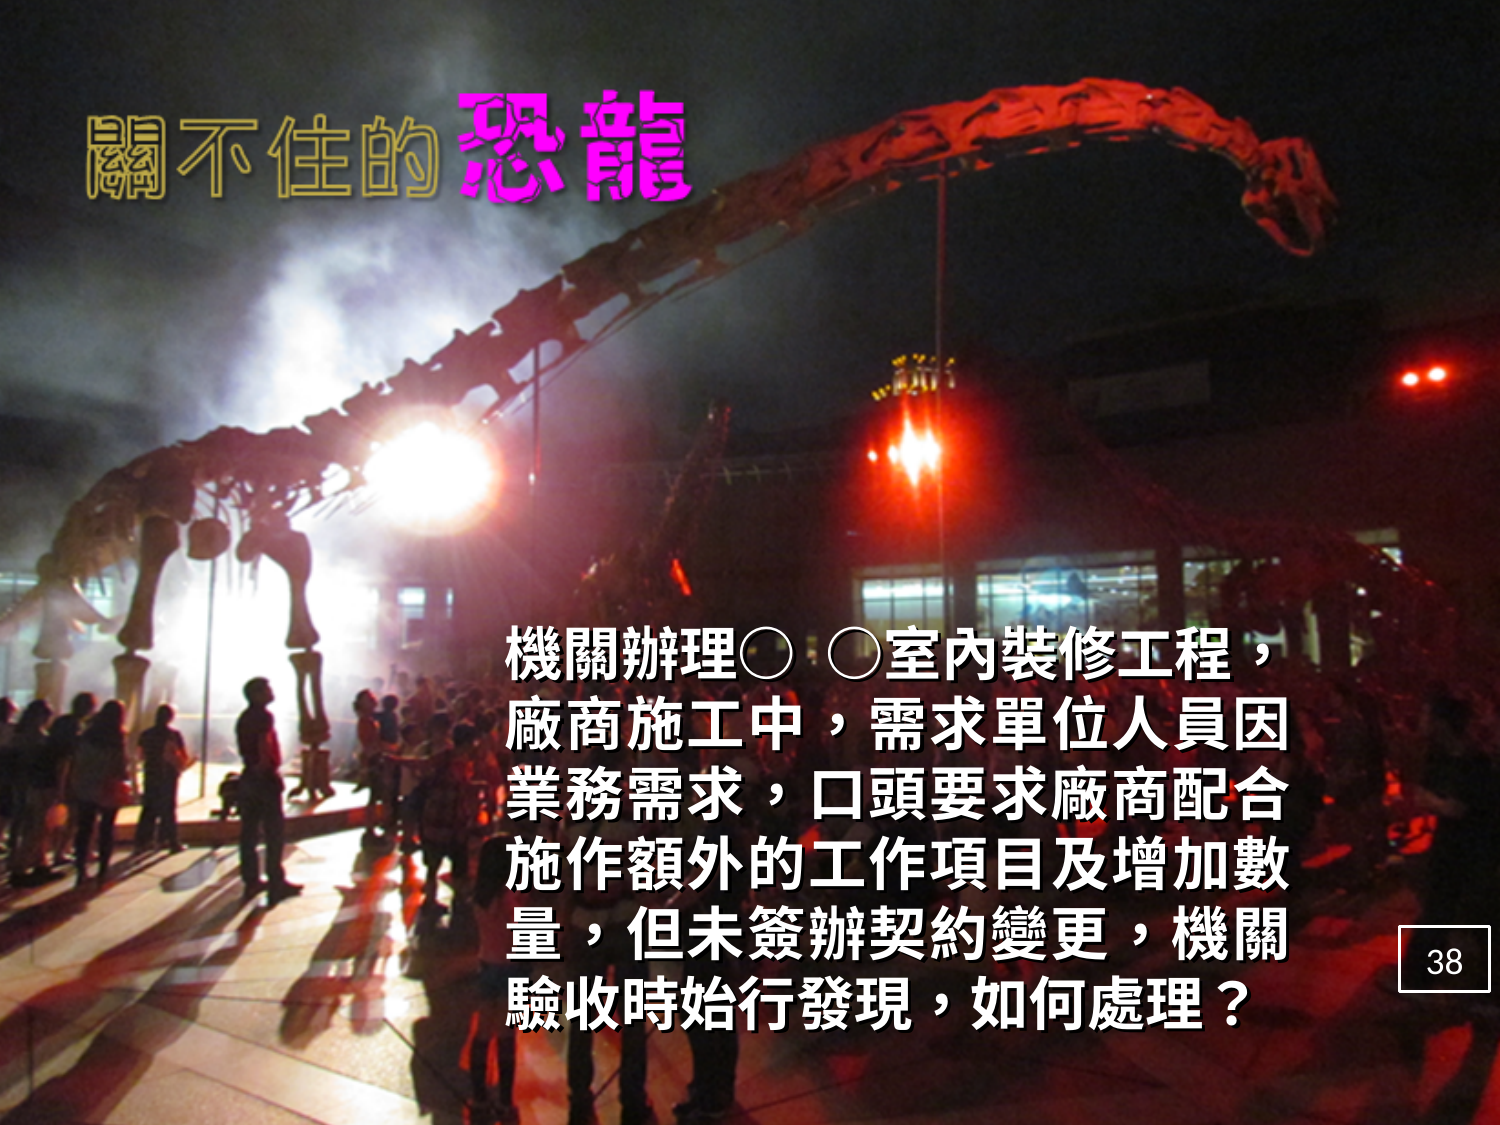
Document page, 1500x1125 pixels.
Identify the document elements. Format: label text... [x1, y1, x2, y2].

picture [0, 0, 1500, 1125]
text_box 38 [1399, 926, 1490, 992]
text_box 機關辦理○ ○室內裝修工程，廠商施工中，需求單位人員因業務需求，口頭要求廠商配合施作額外的工作項目及增加數量，但未簽辦契約變更，機關驗收時始行發現，如何處理？ [489, 609, 1329, 1049]
